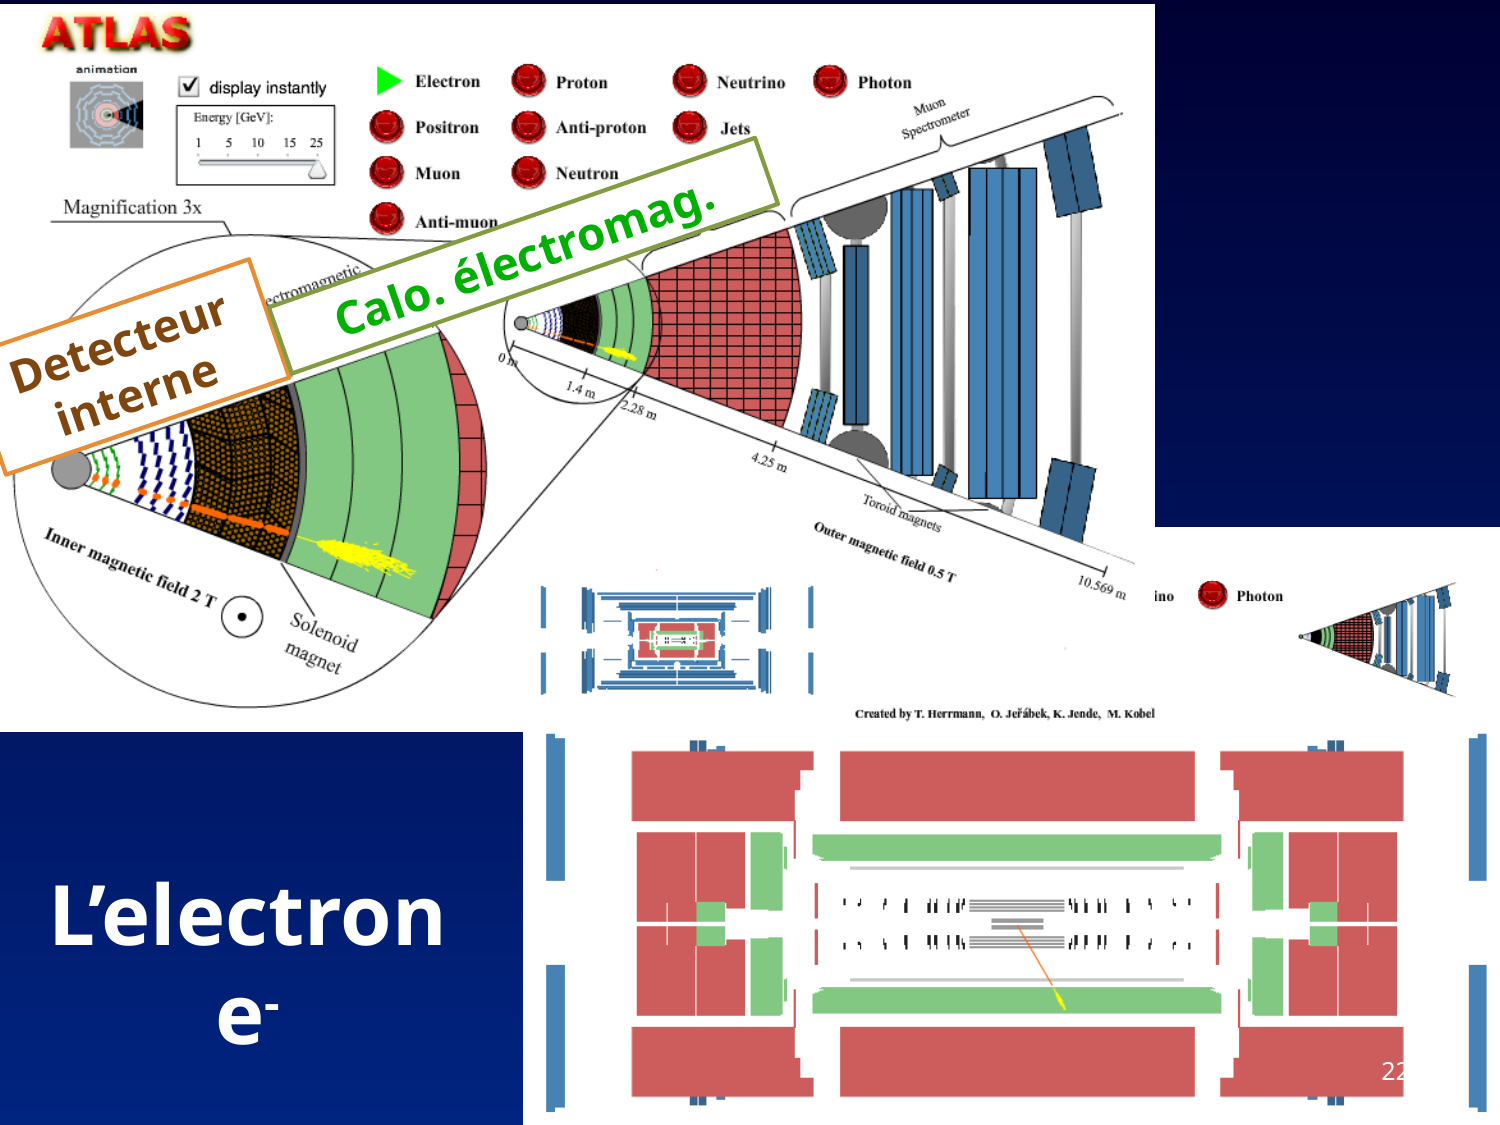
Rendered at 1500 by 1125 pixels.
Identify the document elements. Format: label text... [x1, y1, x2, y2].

picture [0, 4, 1500, 1125]
text_box L’electron e- [32, 854, 463, 1070]
text_box Calo. électromag. [268, 137, 778, 374]
slide_number <number> [1074, 1042, 1425, 1103]
text_box Detecteur interne [0, 259, 290, 475]
